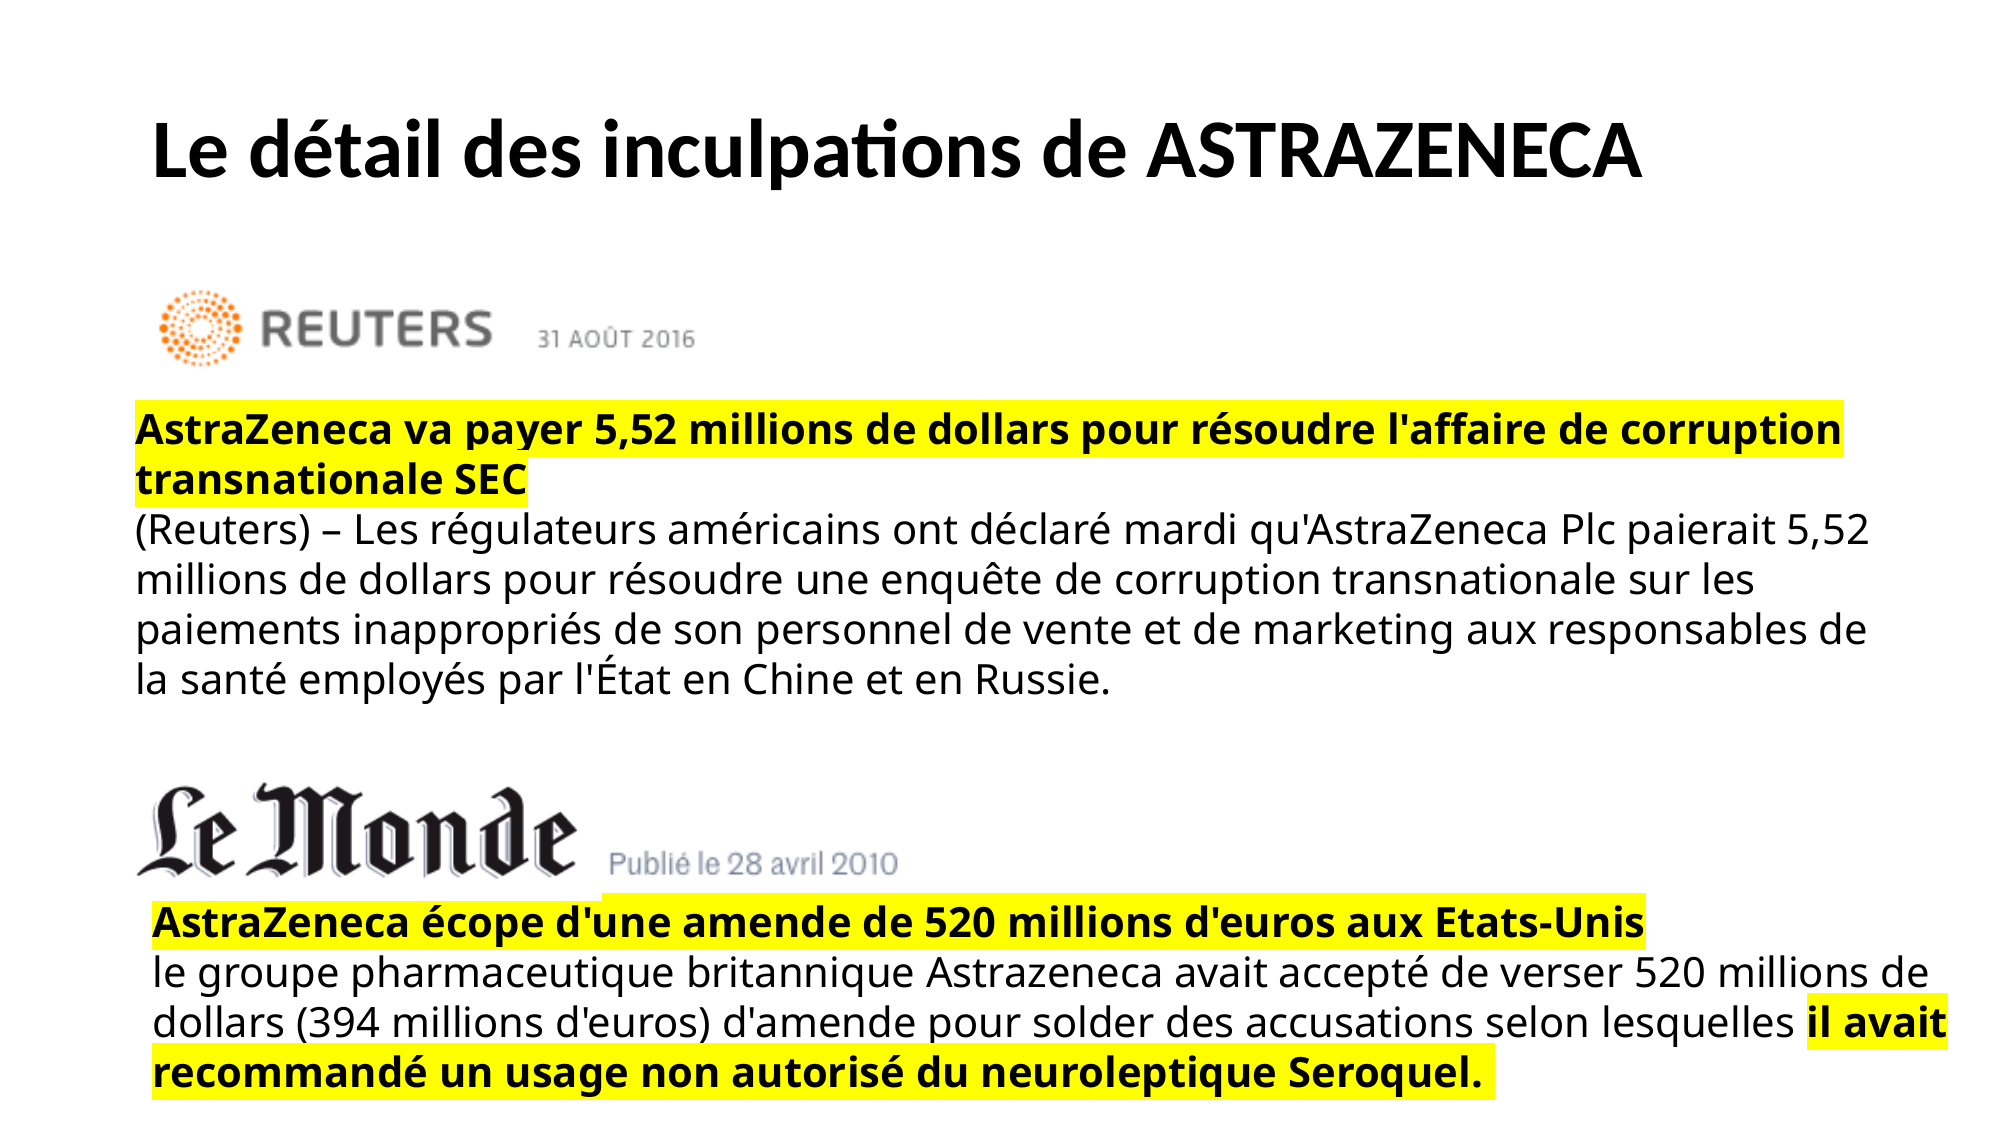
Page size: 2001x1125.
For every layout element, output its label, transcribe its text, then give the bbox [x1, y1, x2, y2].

title Le détail des inculpations de ASTRAZENECA [137, 59, 1788, 243]
text_box AstraZeneca va payer 5,52 millions de dollars pour résoudre l'affaire de corruption transnationale SEC (Reuters) – Les régulateurs américains ont déclaré mardi qu'AstraZeneca Plc paierait 5,52 millions de dollars pour résoudre une enquête de corruption transnationale sur les paiements inappropriés de son personnel de vente et de marketing aux responsables de la santé employés par l'État en Chine et en Russie. [120, 395, 1887, 710]
text_box AstraZeneca écope d'une amende de 520 millions d'euros aux Etats-Unis le groupe pharmaceutique britannique Astrazeneca avait accepté de verser 520 millions de dollars (394 millions d'euros) d'amende pour solder des accusations selon lesquelles il avait recommandé un usage non autorisé du neuroleptique Seroquel. [137, 888, 1971, 1125]
picture [137, 266, 703, 392]
picture [113, 767, 902, 901]
